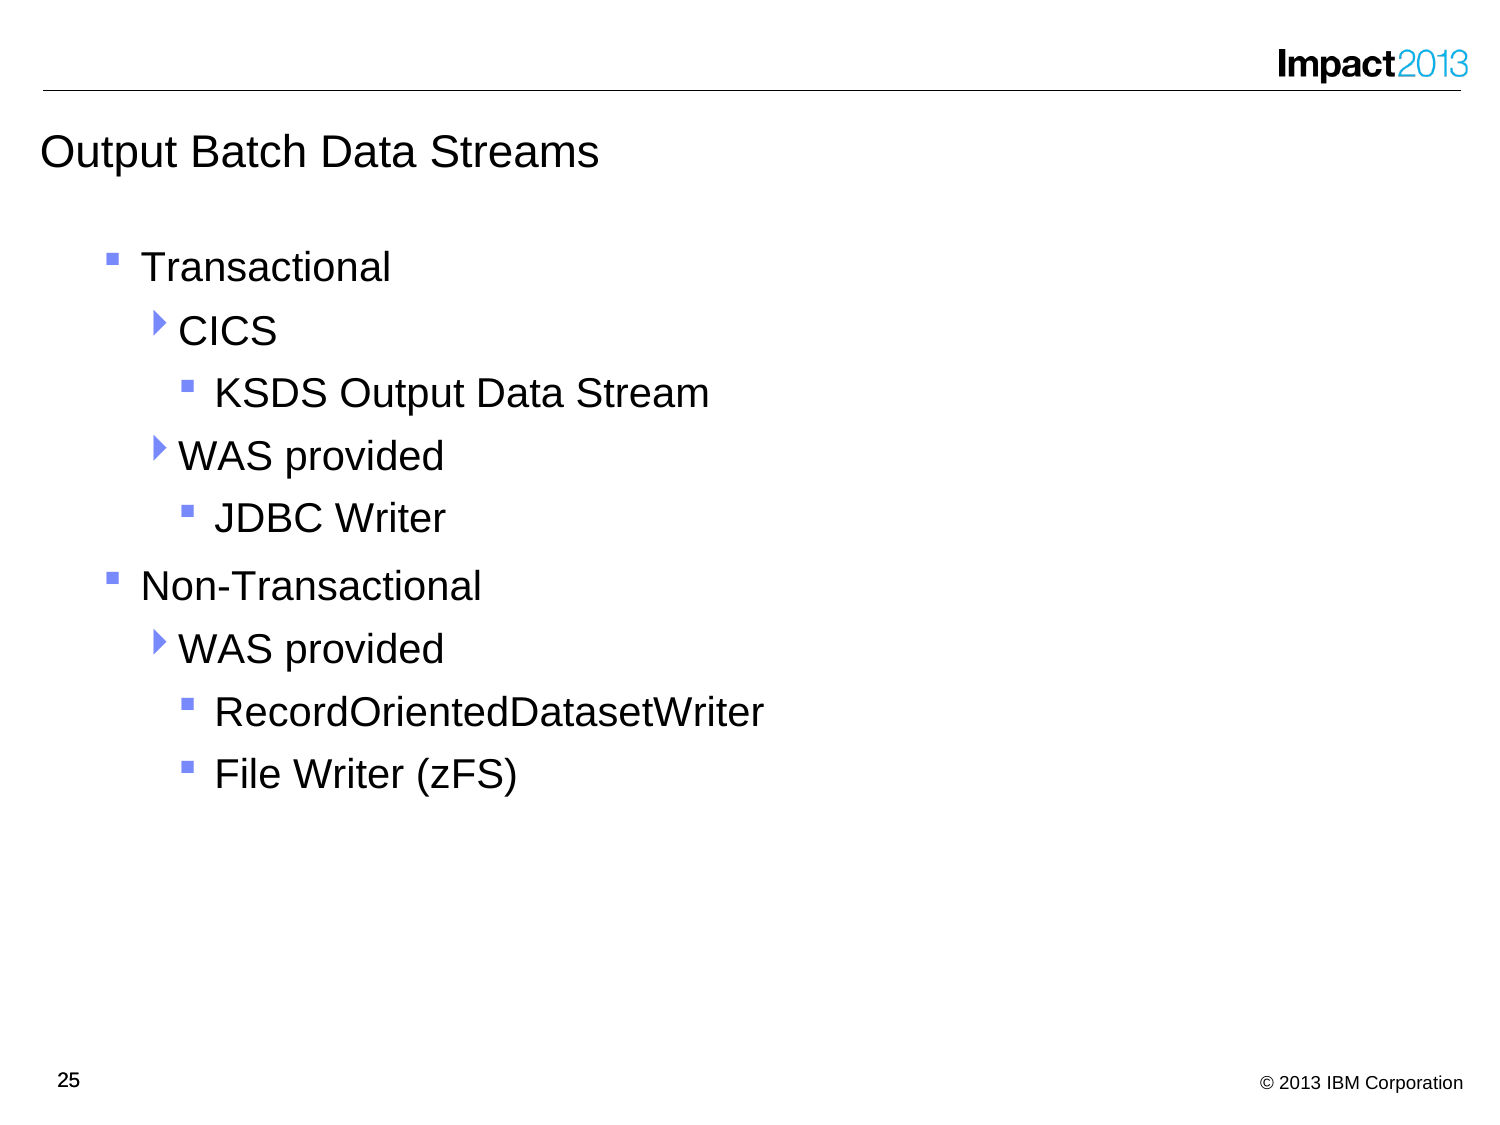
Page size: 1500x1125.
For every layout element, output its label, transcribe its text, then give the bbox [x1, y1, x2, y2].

list Transactional CICS KSDS Output Data Stream WAS provided JDBC Writer Non-Transactional WAS provided RecordOrientedDatasetWriter File Writer (zFS) [88, 231, 1417, 1000]
picture [1420, 52, 1432, 74]
picture [1279, 49, 1468, 84]
title Output Batch Data Streams [25, 113, 1415, 192]
